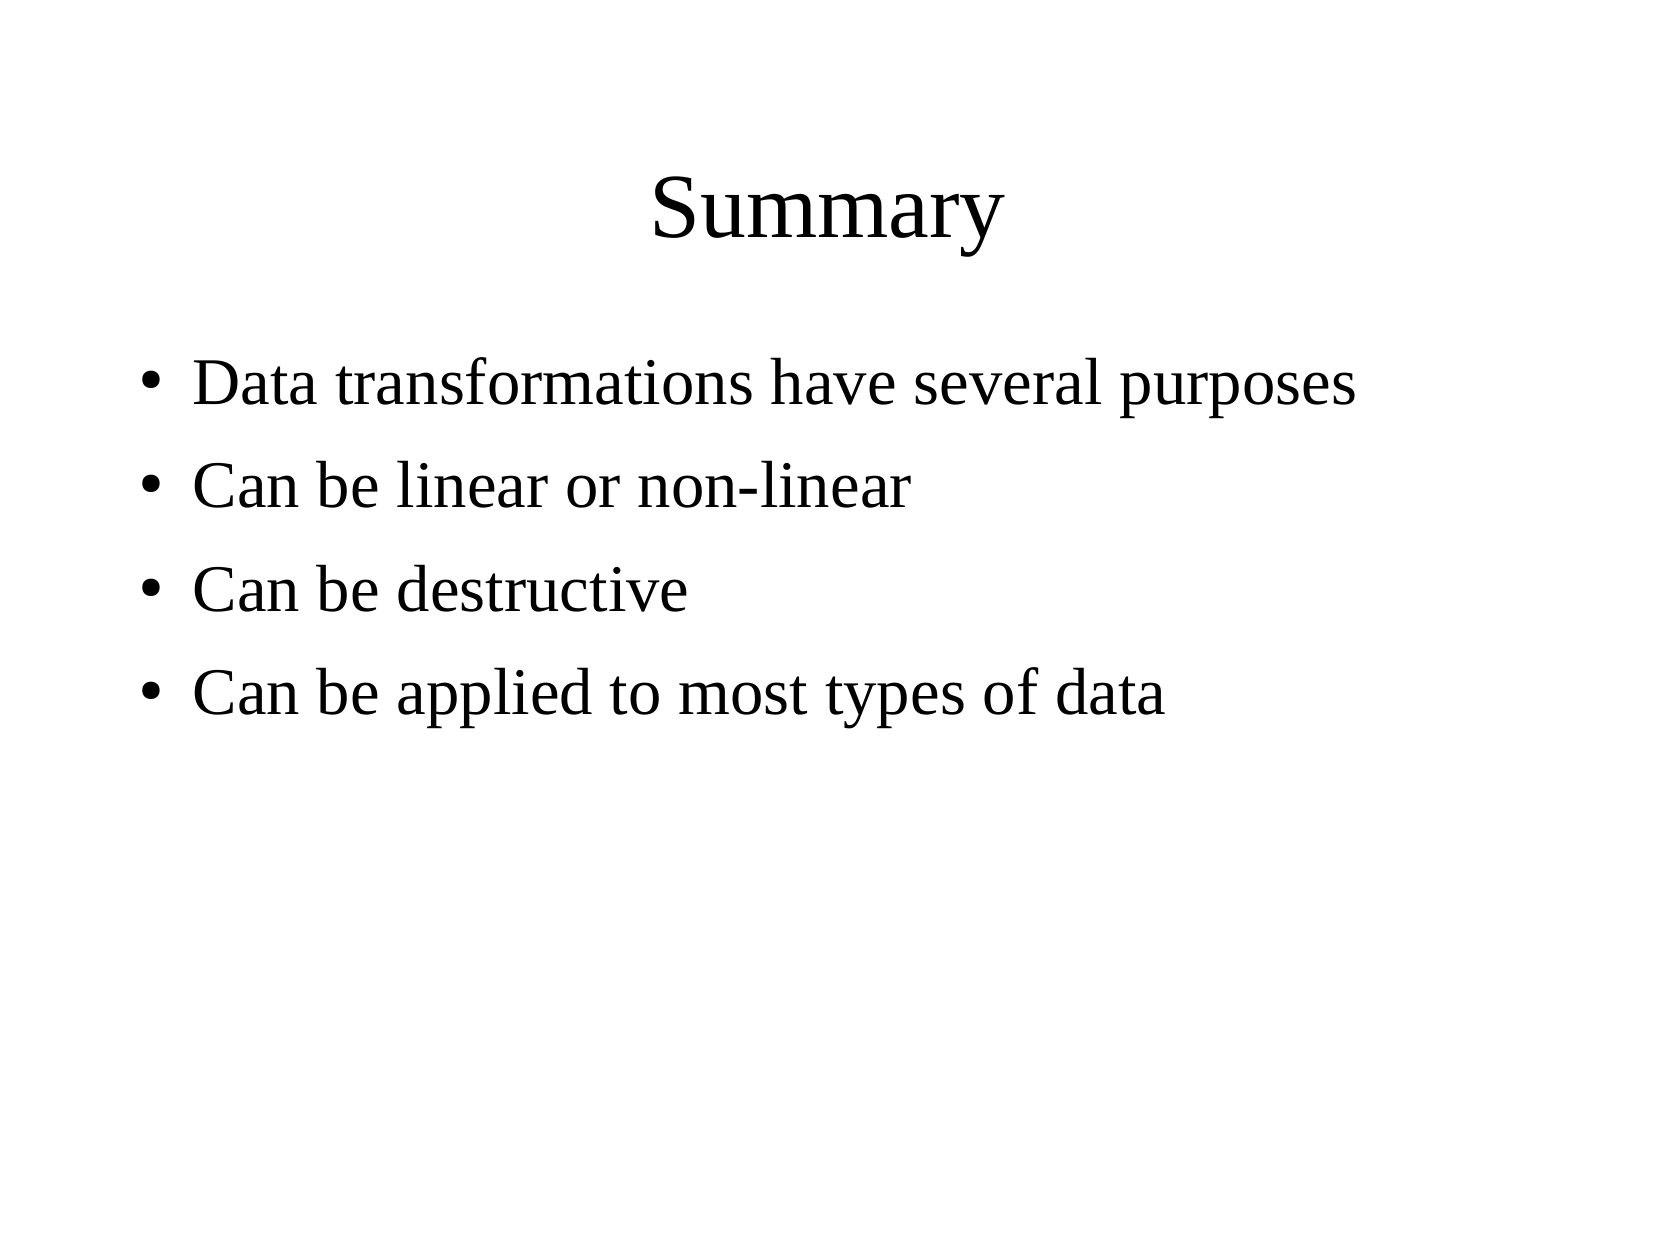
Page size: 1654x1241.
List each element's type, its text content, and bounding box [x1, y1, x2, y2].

title Summary [121, 102, 1534, 311]
list Data transformations have several purposes Can be linear or non-linear Can be destructive Can be applied to most types of data [121, 344, 1534, 1127]
